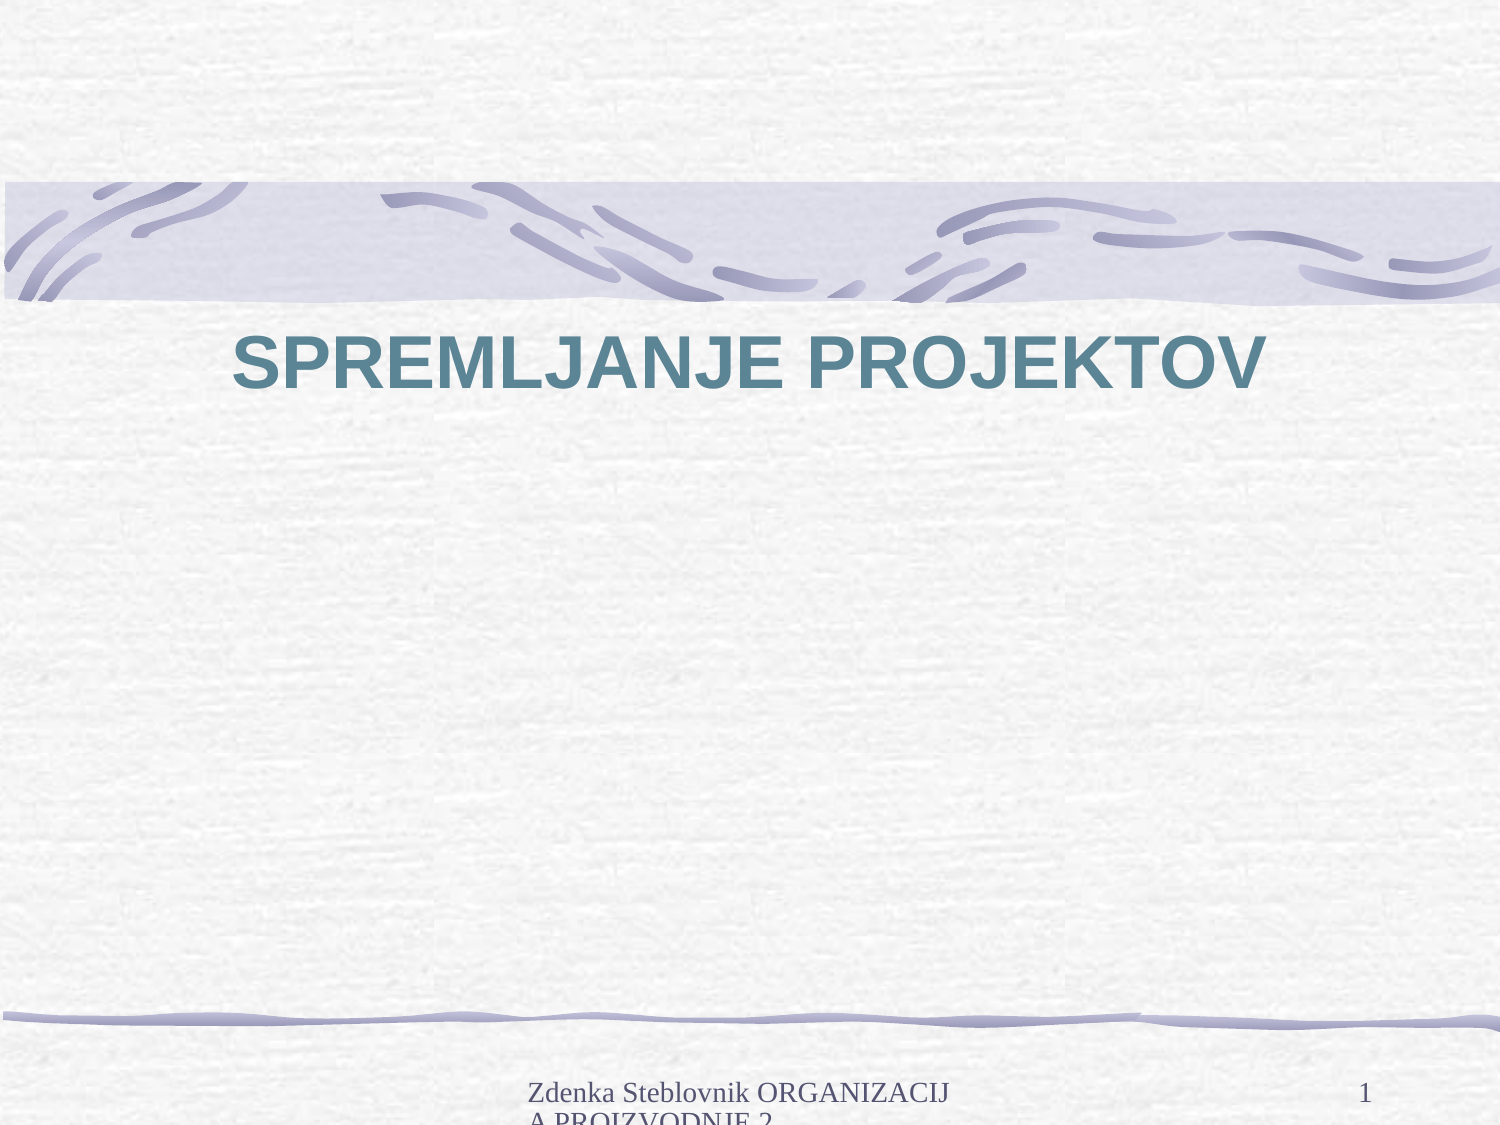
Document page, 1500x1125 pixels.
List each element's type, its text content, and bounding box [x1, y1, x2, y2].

picture [593, 1114, 606, 1125]
title SPREMLJANJE PROJEKTOV [112, 306, 1388, 569]
picture [576, 1114, 583, 1122]
picture [534, 1115, 540, 1124]
picture [706, 1116, 712, 1125]
picture [559, 1114, 565, 1123]
picture [663, 1114, 676, 1125]
picture [0, 0, 1500, 1125]
picture [686, 1114, 697, 1125]
